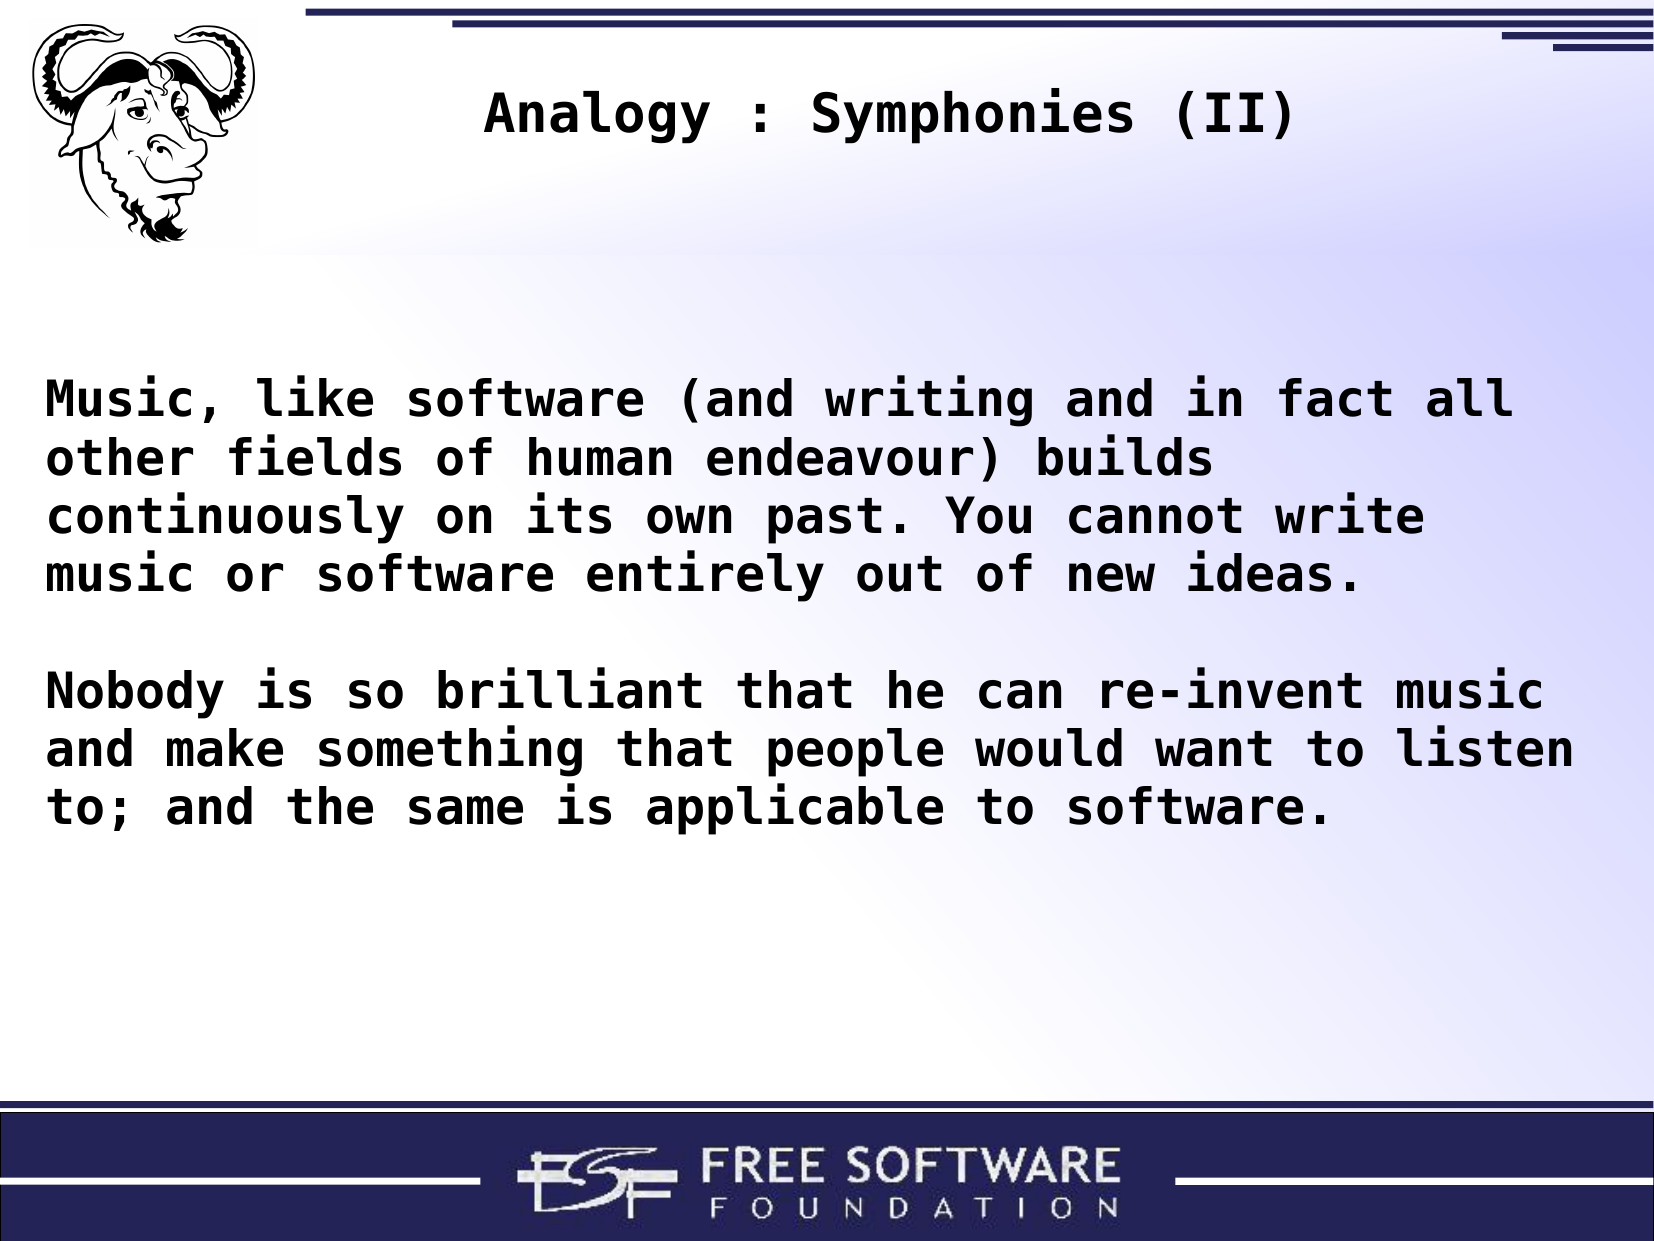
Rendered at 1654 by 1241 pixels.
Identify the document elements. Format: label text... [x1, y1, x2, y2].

text_box [0, 0, 1654, 1241]
text_box Analogy : Symphonies (II) [317, 81, 1468, 145]
picture [494, 1119, 1156, 1241]
text_box Music, like software (and writing and in fact all other fields of human endeavour) builds continuously on its own past. You cannot write music or software entirely out of new ideas. Nobody is so brilliant that he can re-invent music and make something that people would want to listen to; and the same is applicable to software. [45, 311, 1592, 944]
picture [29, 18, 258, 248]
